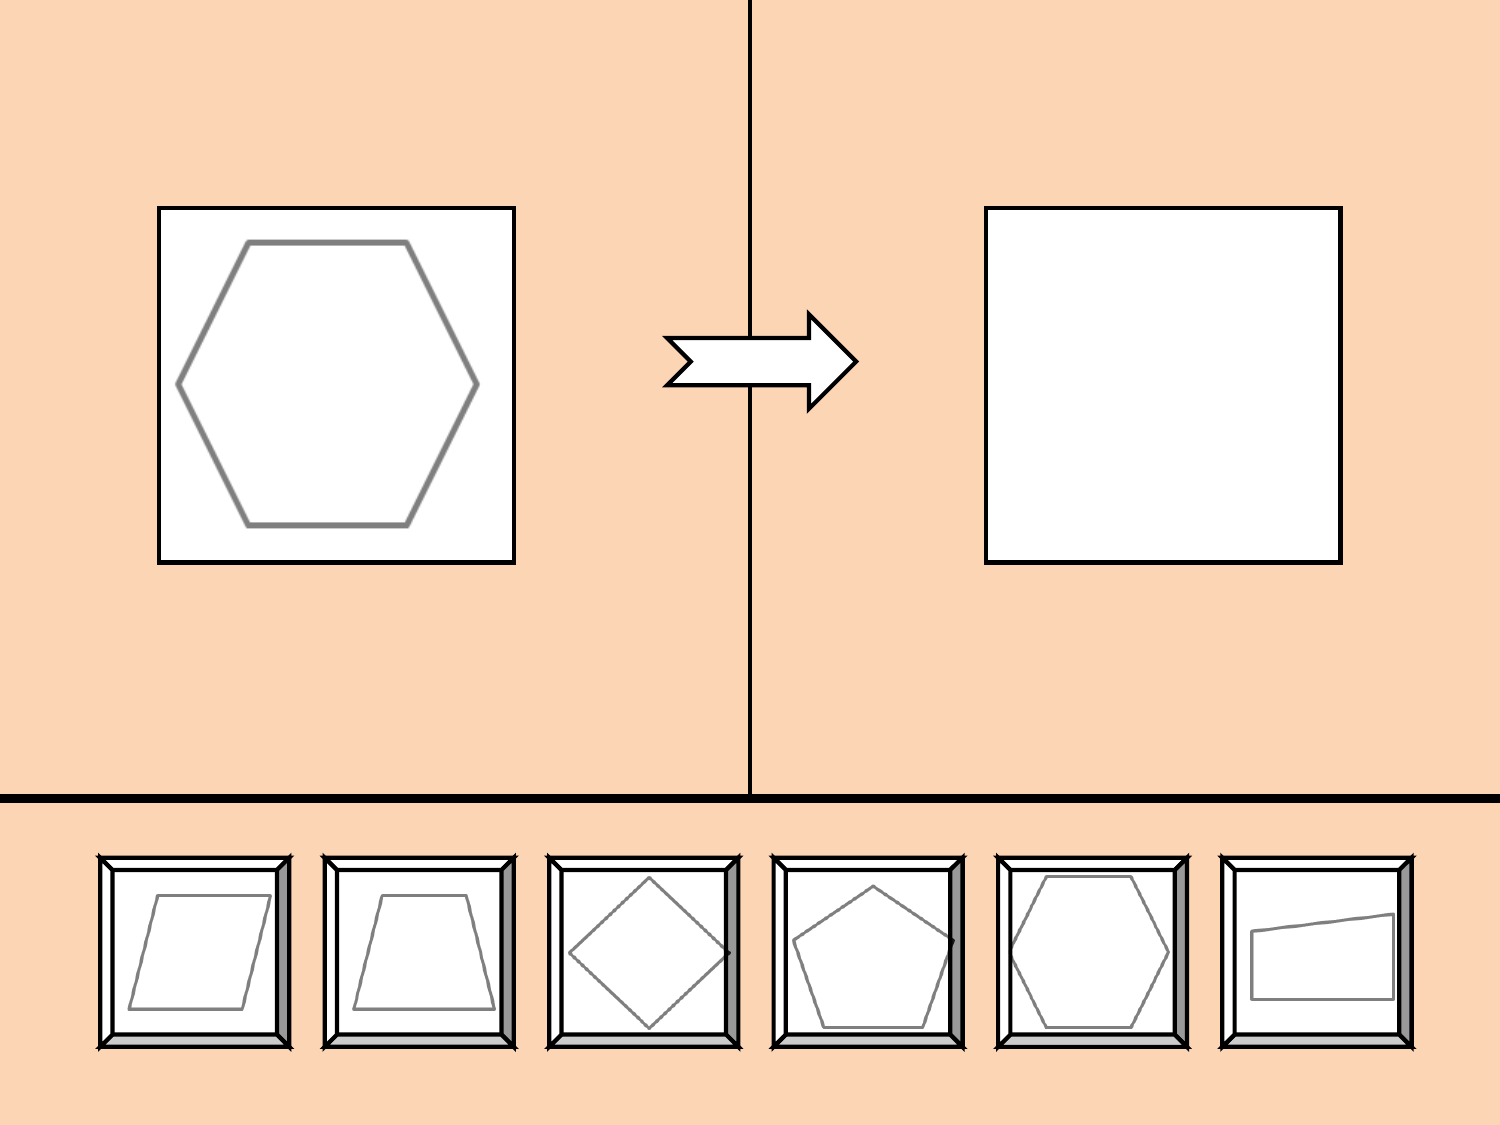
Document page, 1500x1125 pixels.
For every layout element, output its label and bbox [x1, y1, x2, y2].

text_box [775, 857, 963, 1047]
text_box [551, 857, 739, 1047]
text_box [1000, 857, 1188, 1047]
text_box [102, 857, 290, 1047]
text_box [159, 208, 514, 563]
text_box [1224, 857, 1412, 1047]
text_box [986, 208, 1341, 563]
text_box [326, 857, 514, 1047]
text_box [667, 314, 857, 409]
